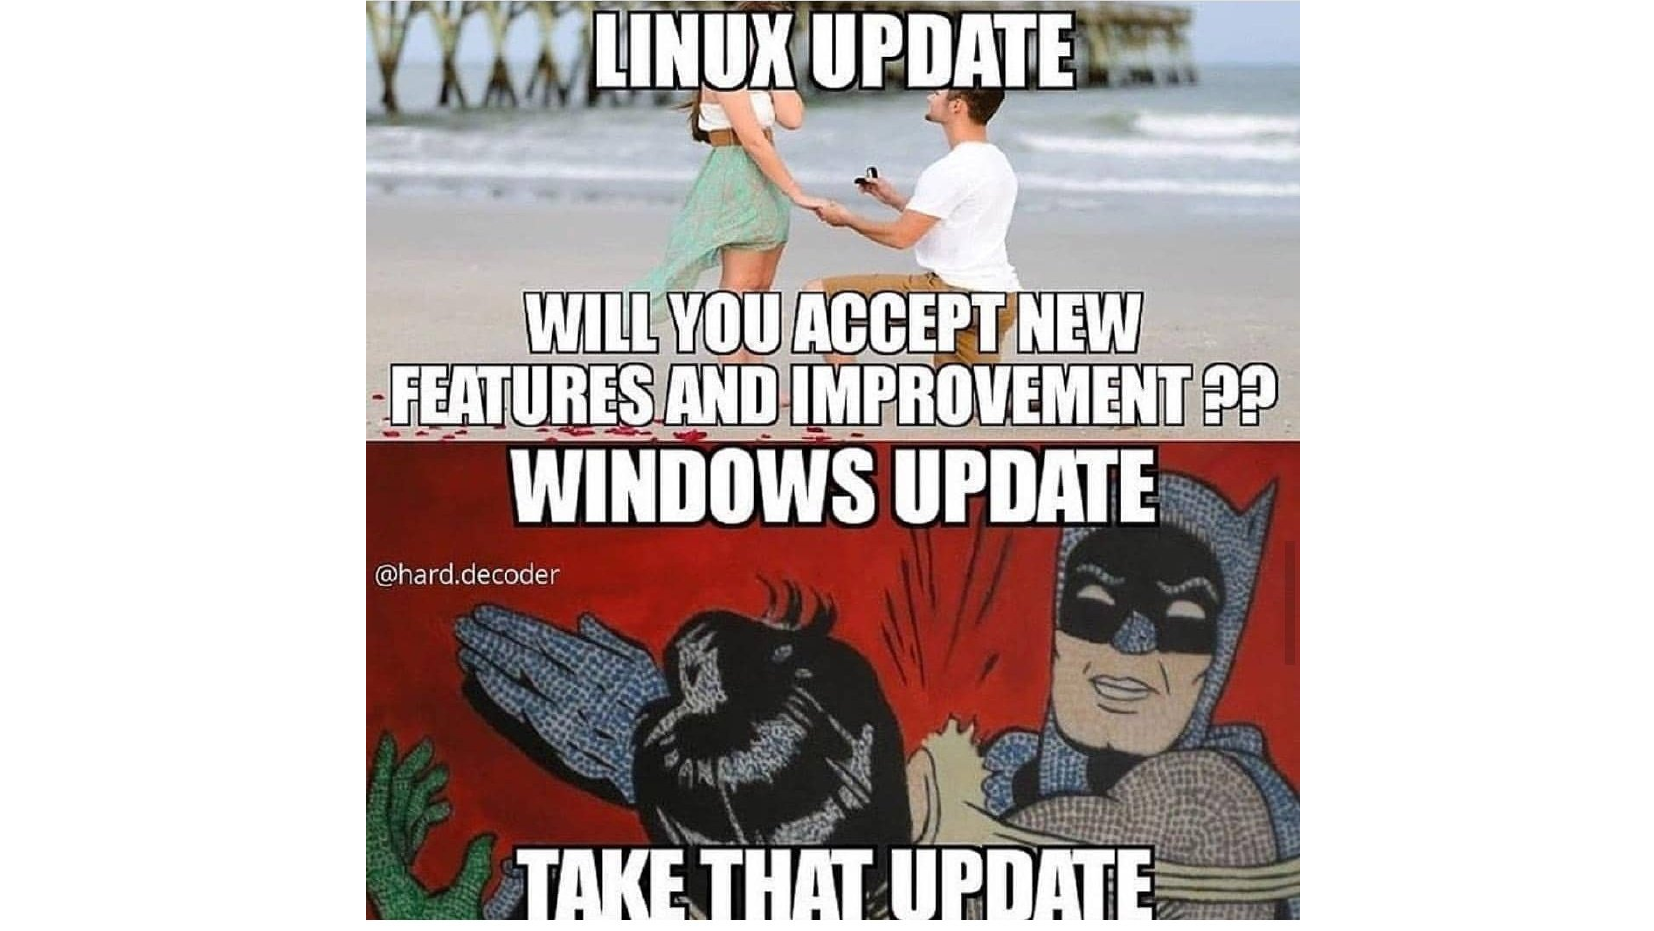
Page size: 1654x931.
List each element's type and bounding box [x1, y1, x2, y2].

picture [366, 0, 1300, 930]
